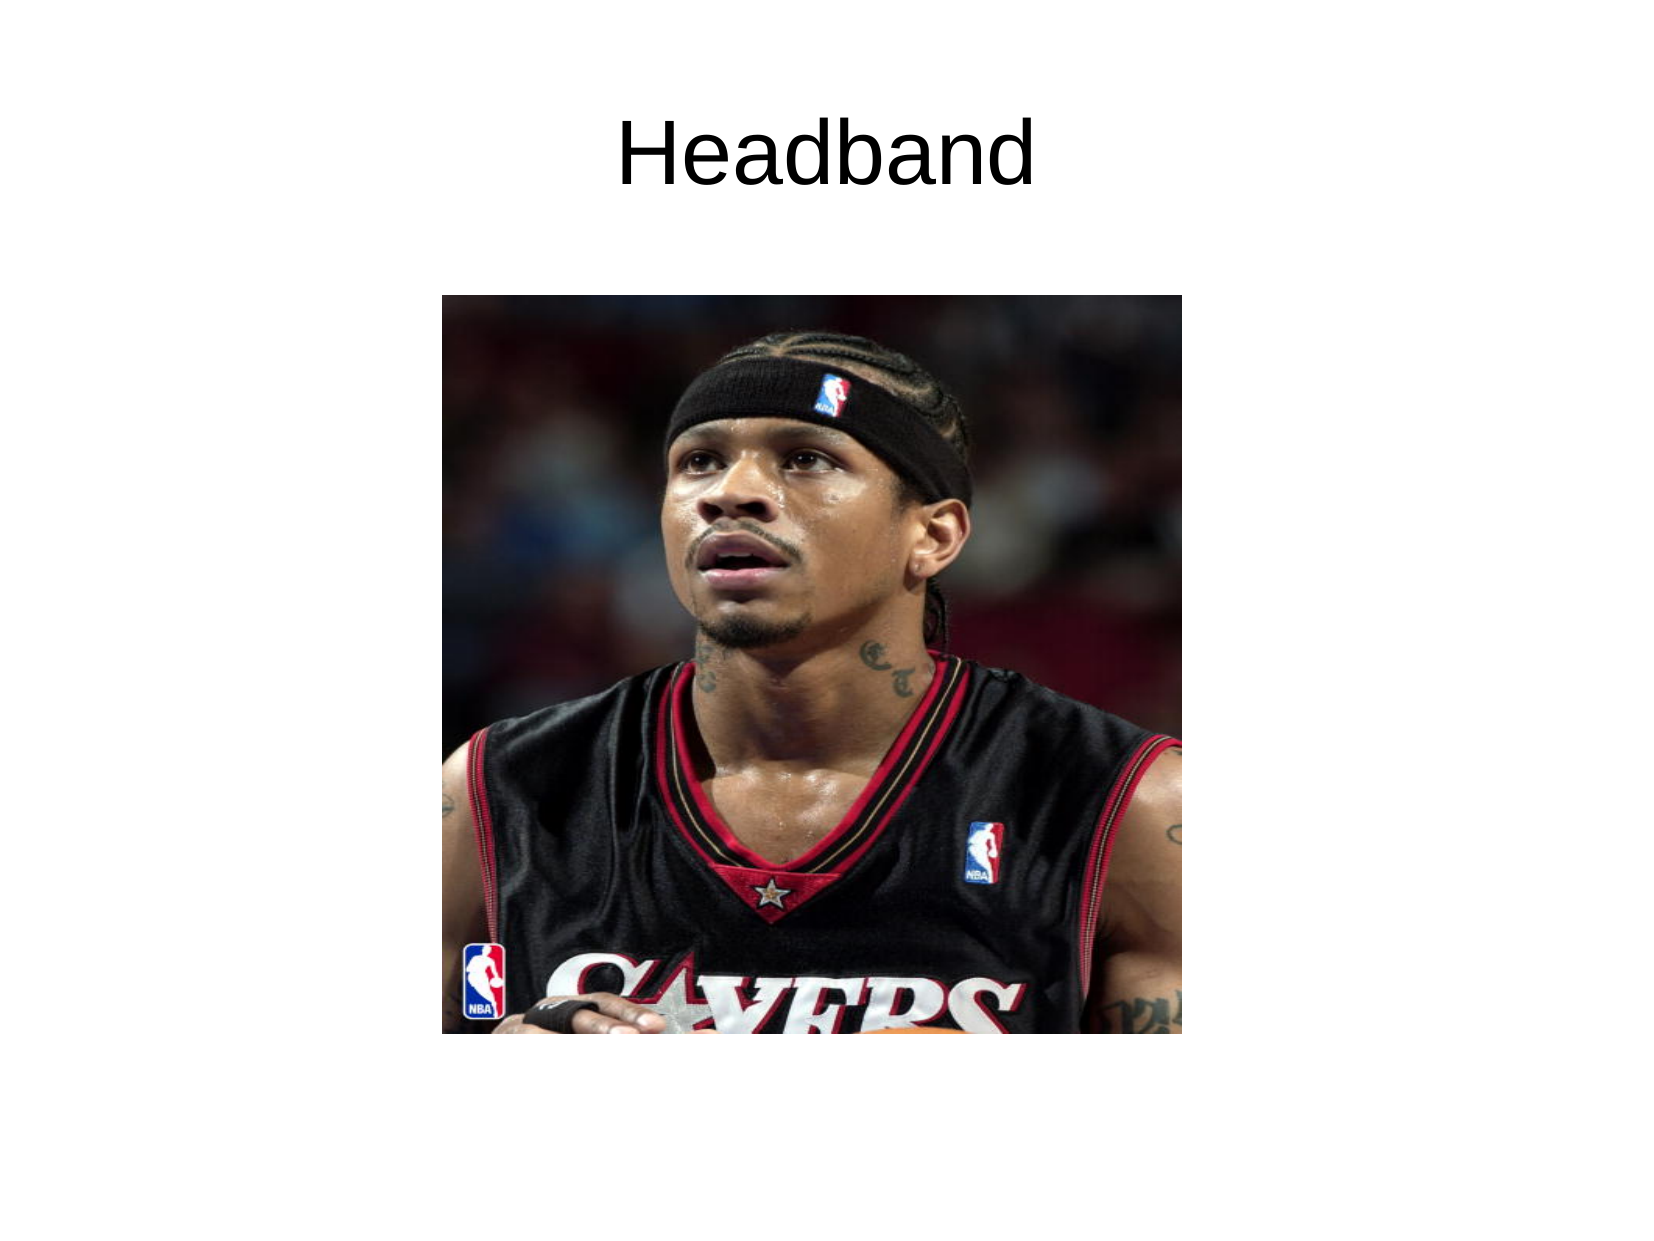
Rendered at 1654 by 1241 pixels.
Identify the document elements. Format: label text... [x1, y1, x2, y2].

picture [442, 295, 1182, 1034]
title Headband [82, 49, 1571, 257]
